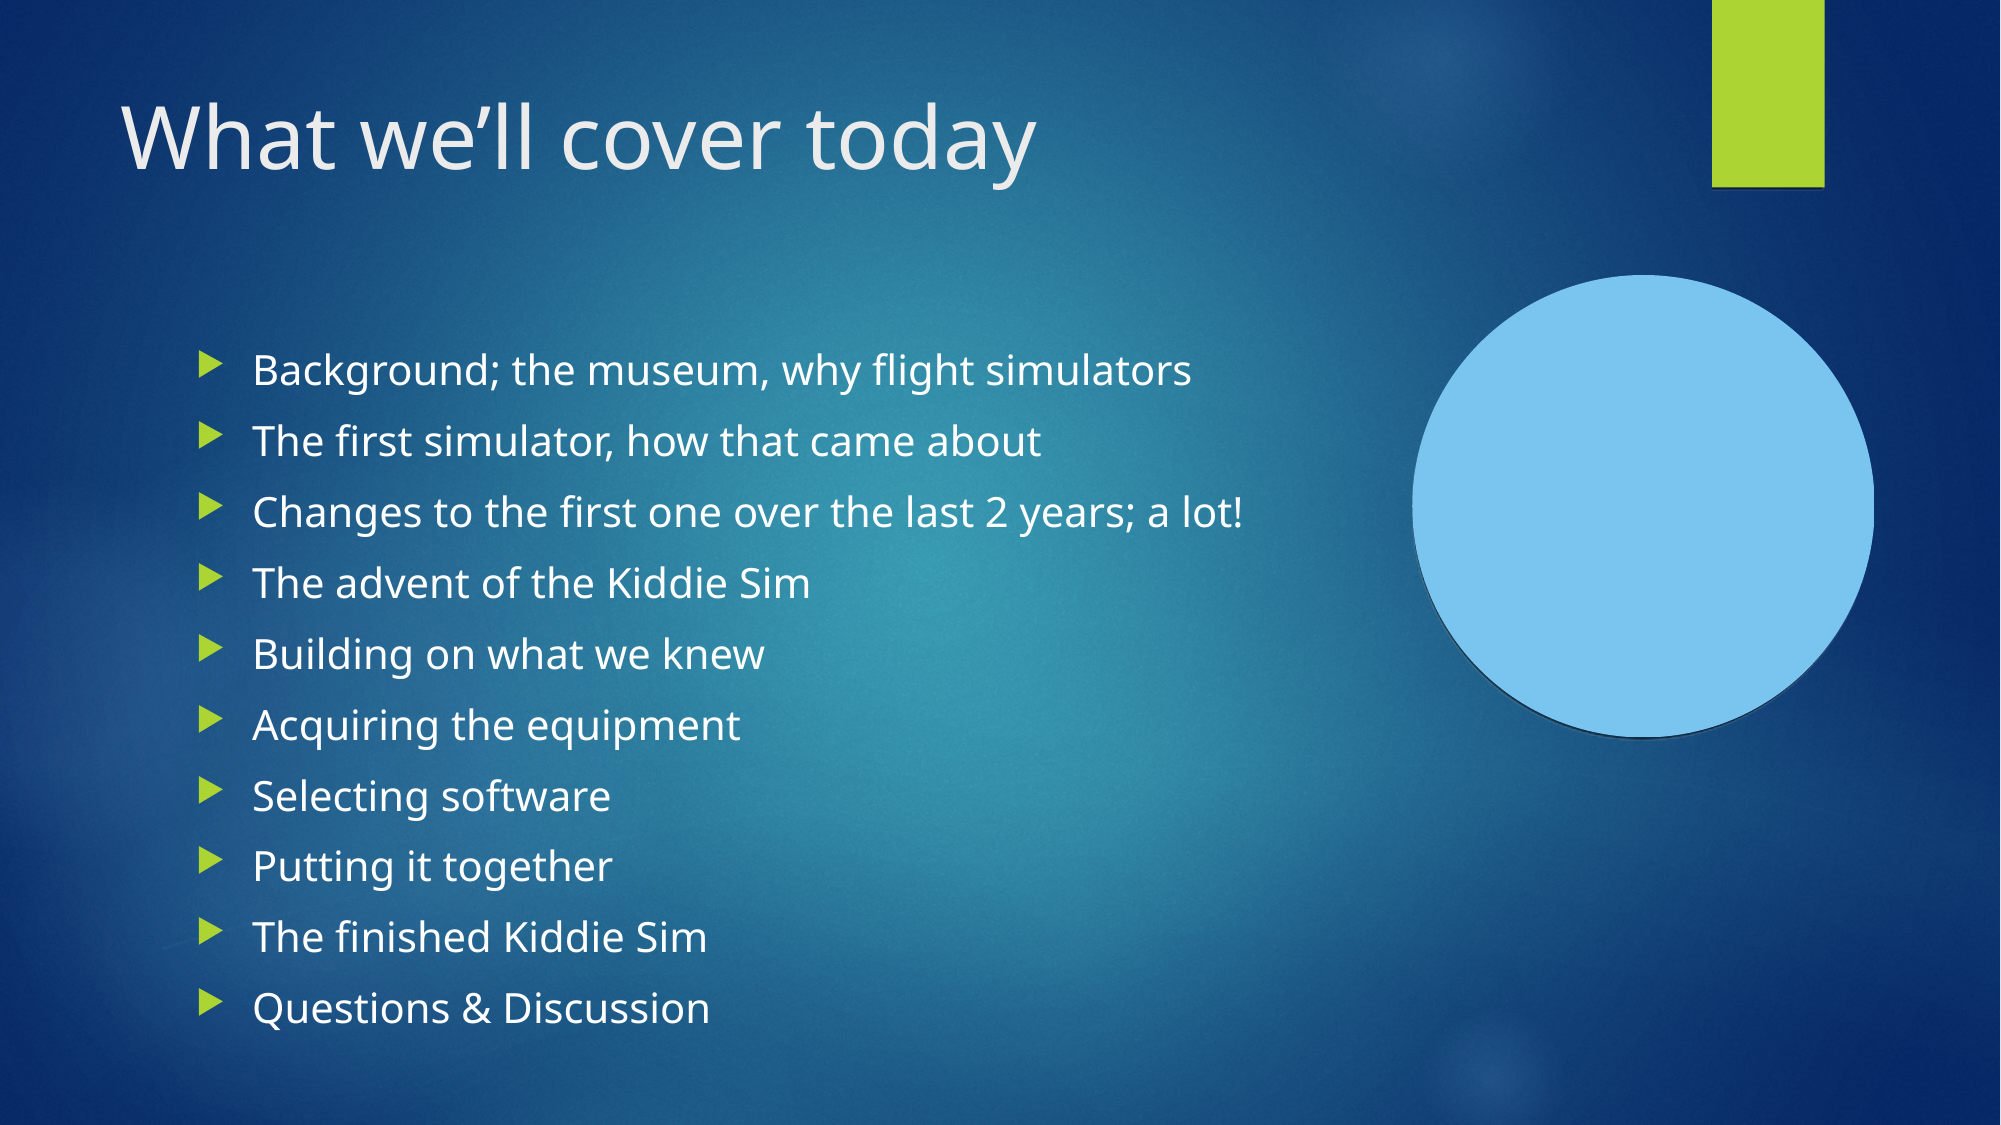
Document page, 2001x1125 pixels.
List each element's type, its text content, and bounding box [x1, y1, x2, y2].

text_box Background; the museum, why flight simulators The first simulator, how that came about Changes to the first one over the last 2 years; a lot! The advent of the Kiddie Sim Building on what we knew Acquiring the equipment Selecting software Putting it together The finished Kiddie Sim Questions & Discussion [180, 336, 1649, 1088]
picture [0, 0, 2001, 1125]
text_box What we’ll cover today [105, 74, 1649, 304]
